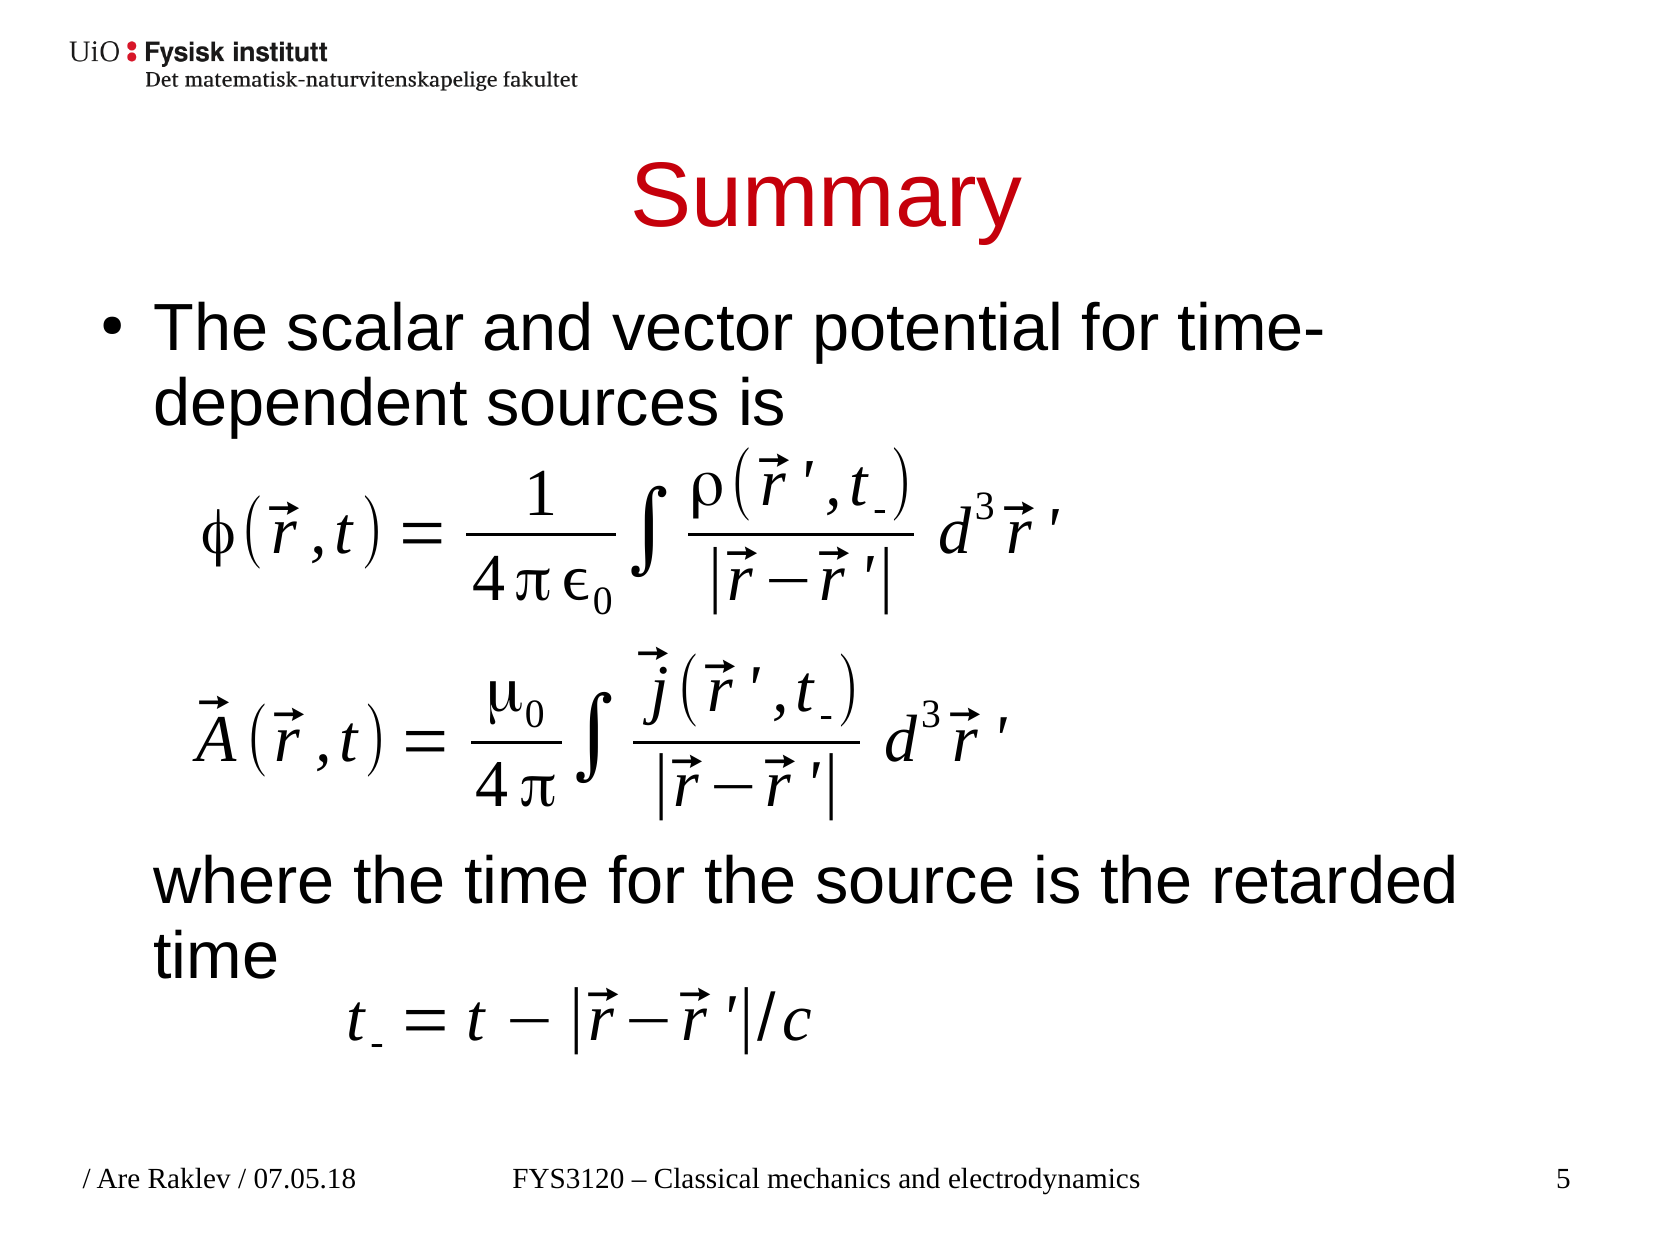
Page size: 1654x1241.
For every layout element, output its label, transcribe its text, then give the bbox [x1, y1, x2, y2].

chart [193, 444, 1070, 624]
list The scalar and vector potential for time-dependent sources is where the time for the source is the retarded time [82, 290, 1571, 1147]
picture [68, 37, 581, 93]
title Summary [82, 90, 1571, 290]
chart [341, 980, 821, 1064]
chart [184, 644, 1016, 825]
